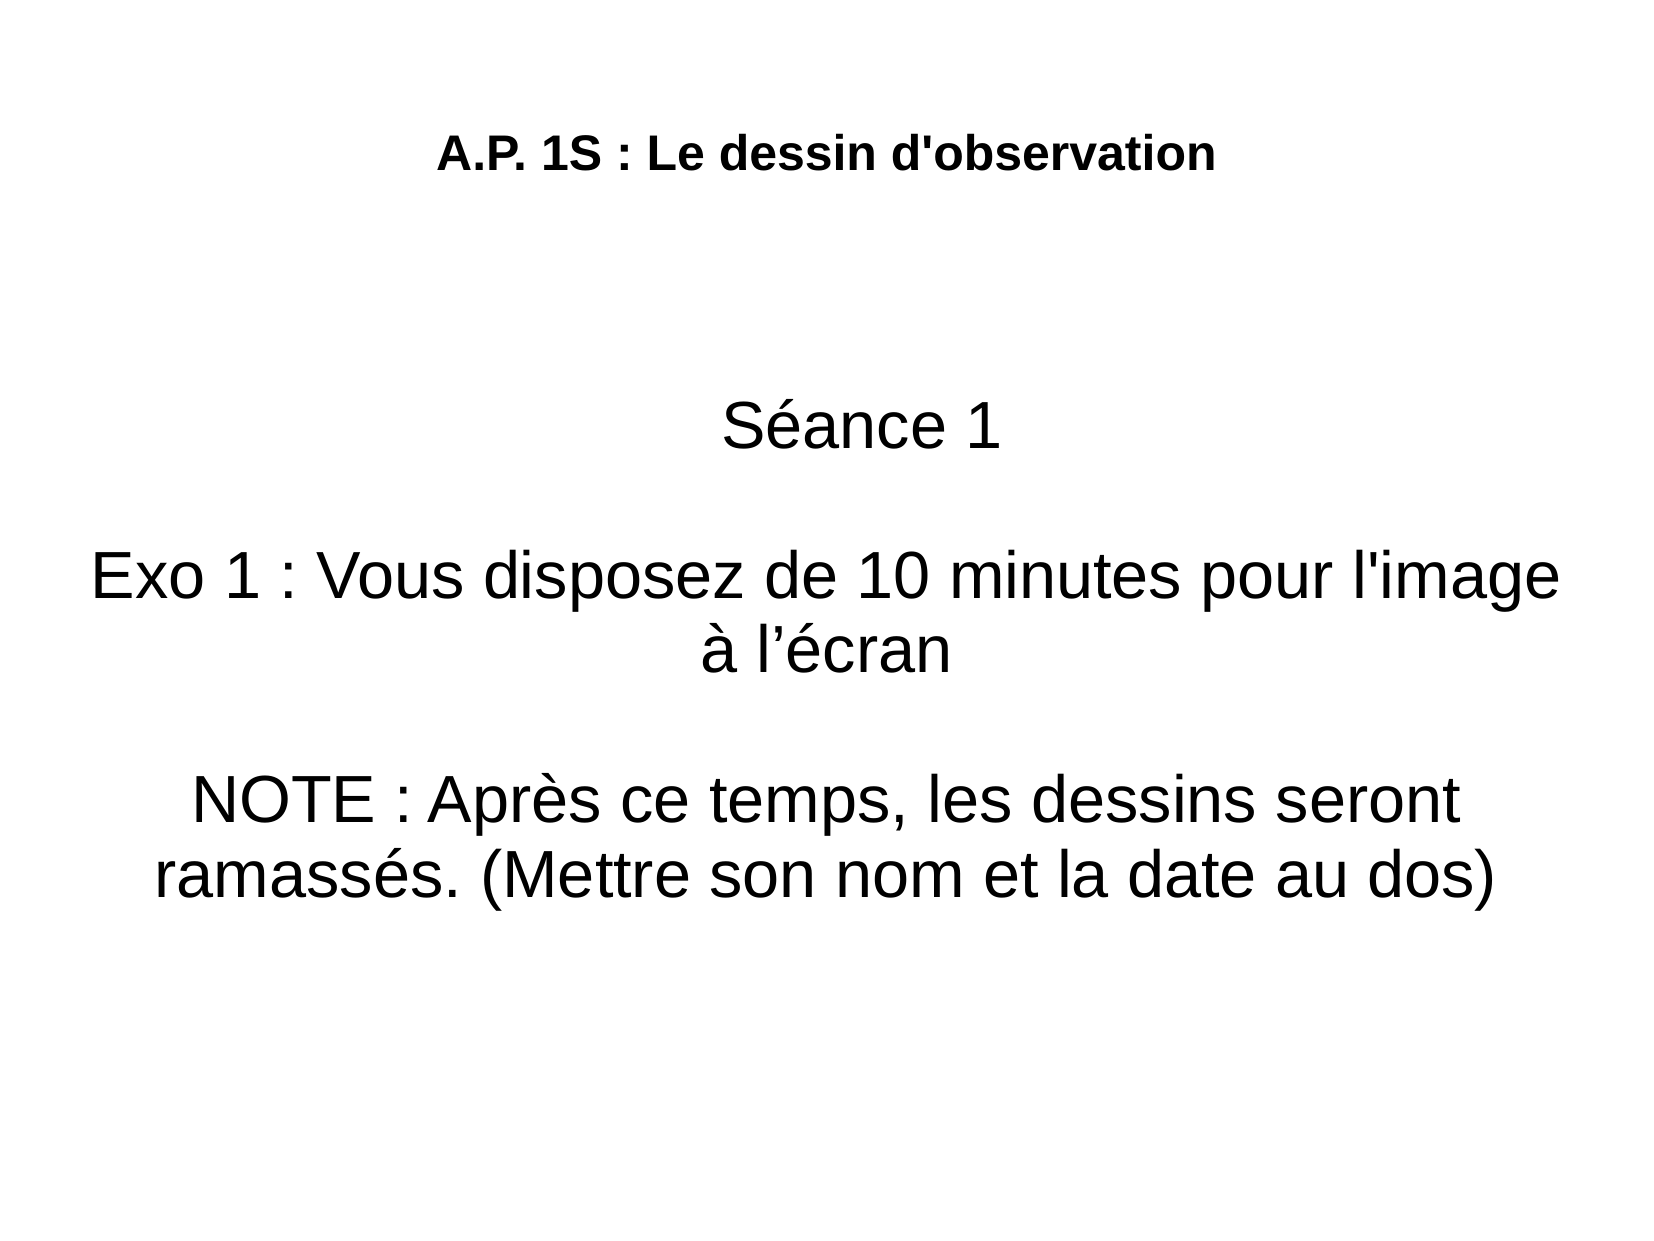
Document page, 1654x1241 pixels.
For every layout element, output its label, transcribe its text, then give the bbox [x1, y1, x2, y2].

subtitle Séance 1 Exo 1 : Vous disposez de 10 minutes pour l'image à l’écran NOTE : Après ce temps, les dessins seront ramassés. (Mettre son nom et la date au dos) [82, 290, 1571, 1010]
title A.P. 1S : Le dessin d'observation [82, 49, 1571, 257]
